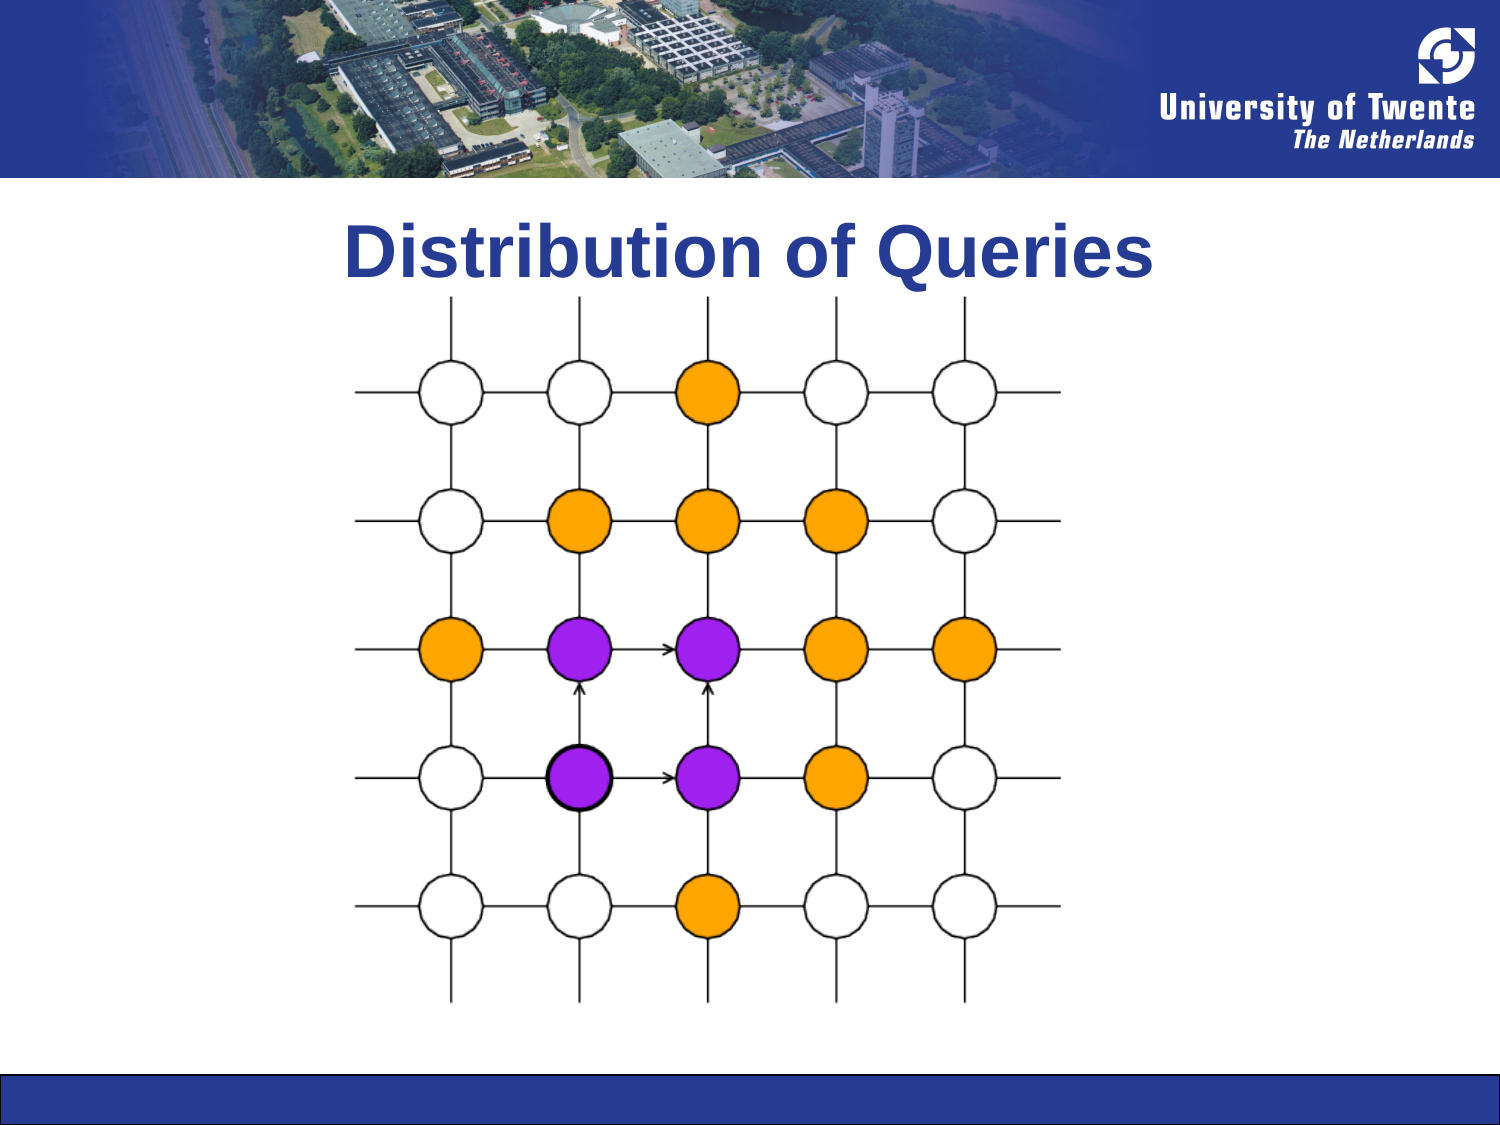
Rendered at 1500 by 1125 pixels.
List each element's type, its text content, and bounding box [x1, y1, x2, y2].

title Distribution of Queries [112, 194, 1388, 308]
picture [354, 295, 1299, 1004]
picture [0, 0, 1500, 178]
